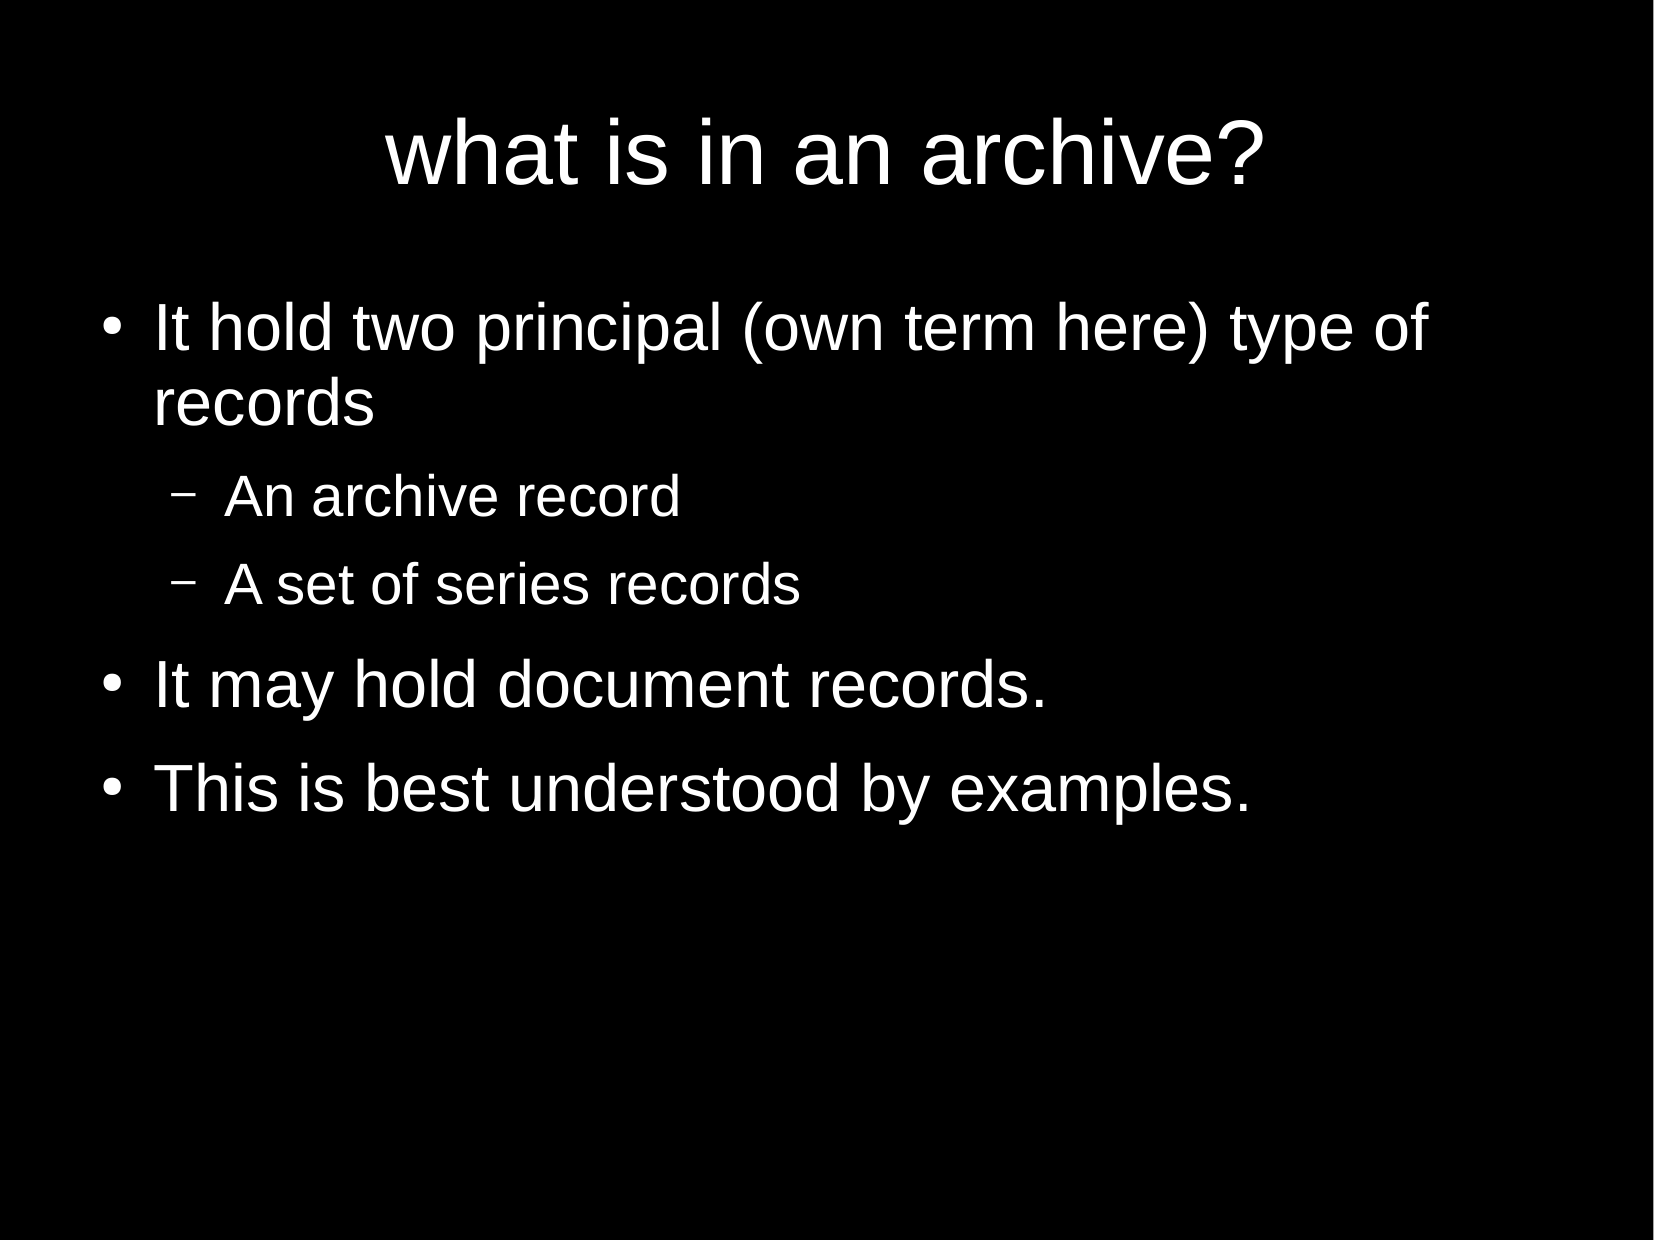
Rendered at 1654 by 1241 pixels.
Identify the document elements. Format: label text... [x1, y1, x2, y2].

title what is in an archive? [82, 49, 1571, 257]
list It hold two principal (own term here) type of records An archive record A set of series records It may hold document records. This is best understood by examples. [82, 290, 1571, 1010]
